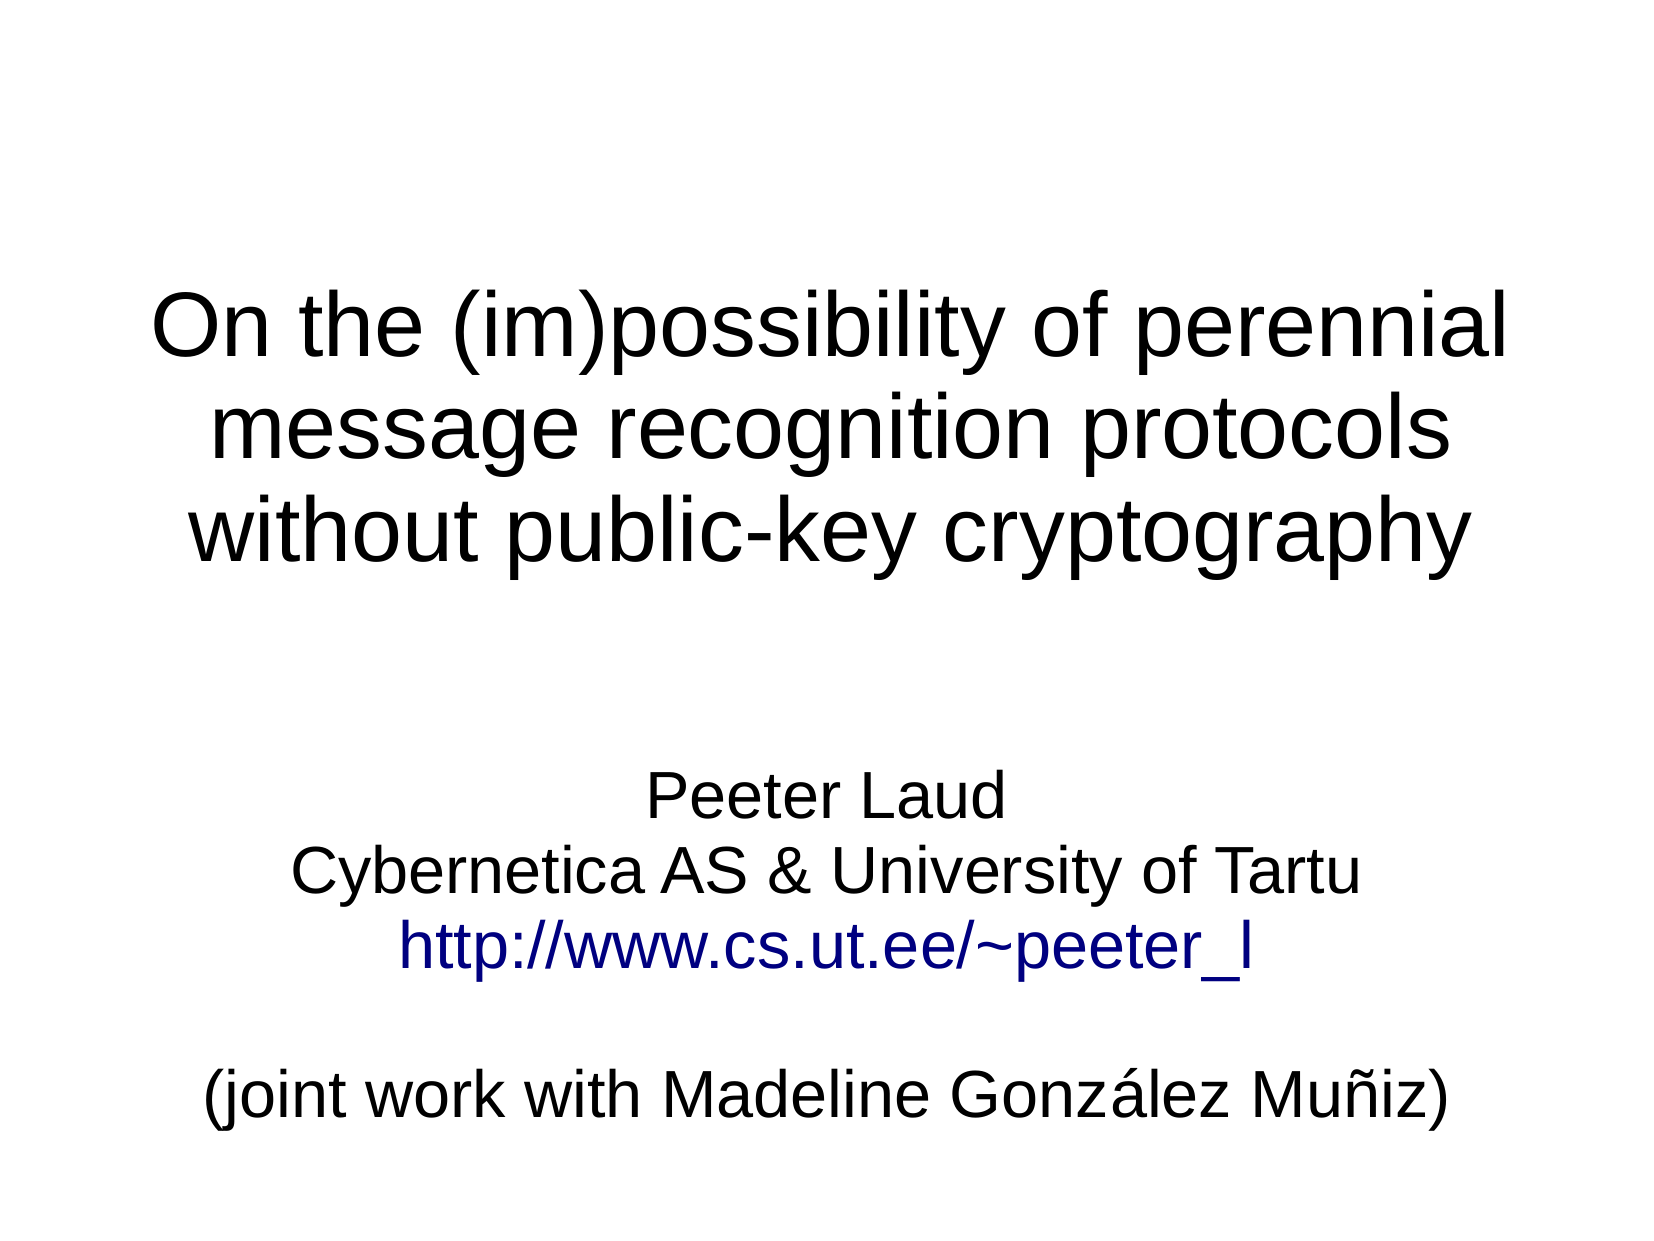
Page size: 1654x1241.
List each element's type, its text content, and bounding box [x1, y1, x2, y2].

subtitle Peeter Laud Cybernetica AS & University of Tartu http://www.cs.ut.ee/~peeter_l (joint work with Madeline González Muñiz) [82, 757, 1571, 1132]
title On the (im)possibility of perennial message recognition protocols without public-key cryptography [87, 273, 1576, 581]
